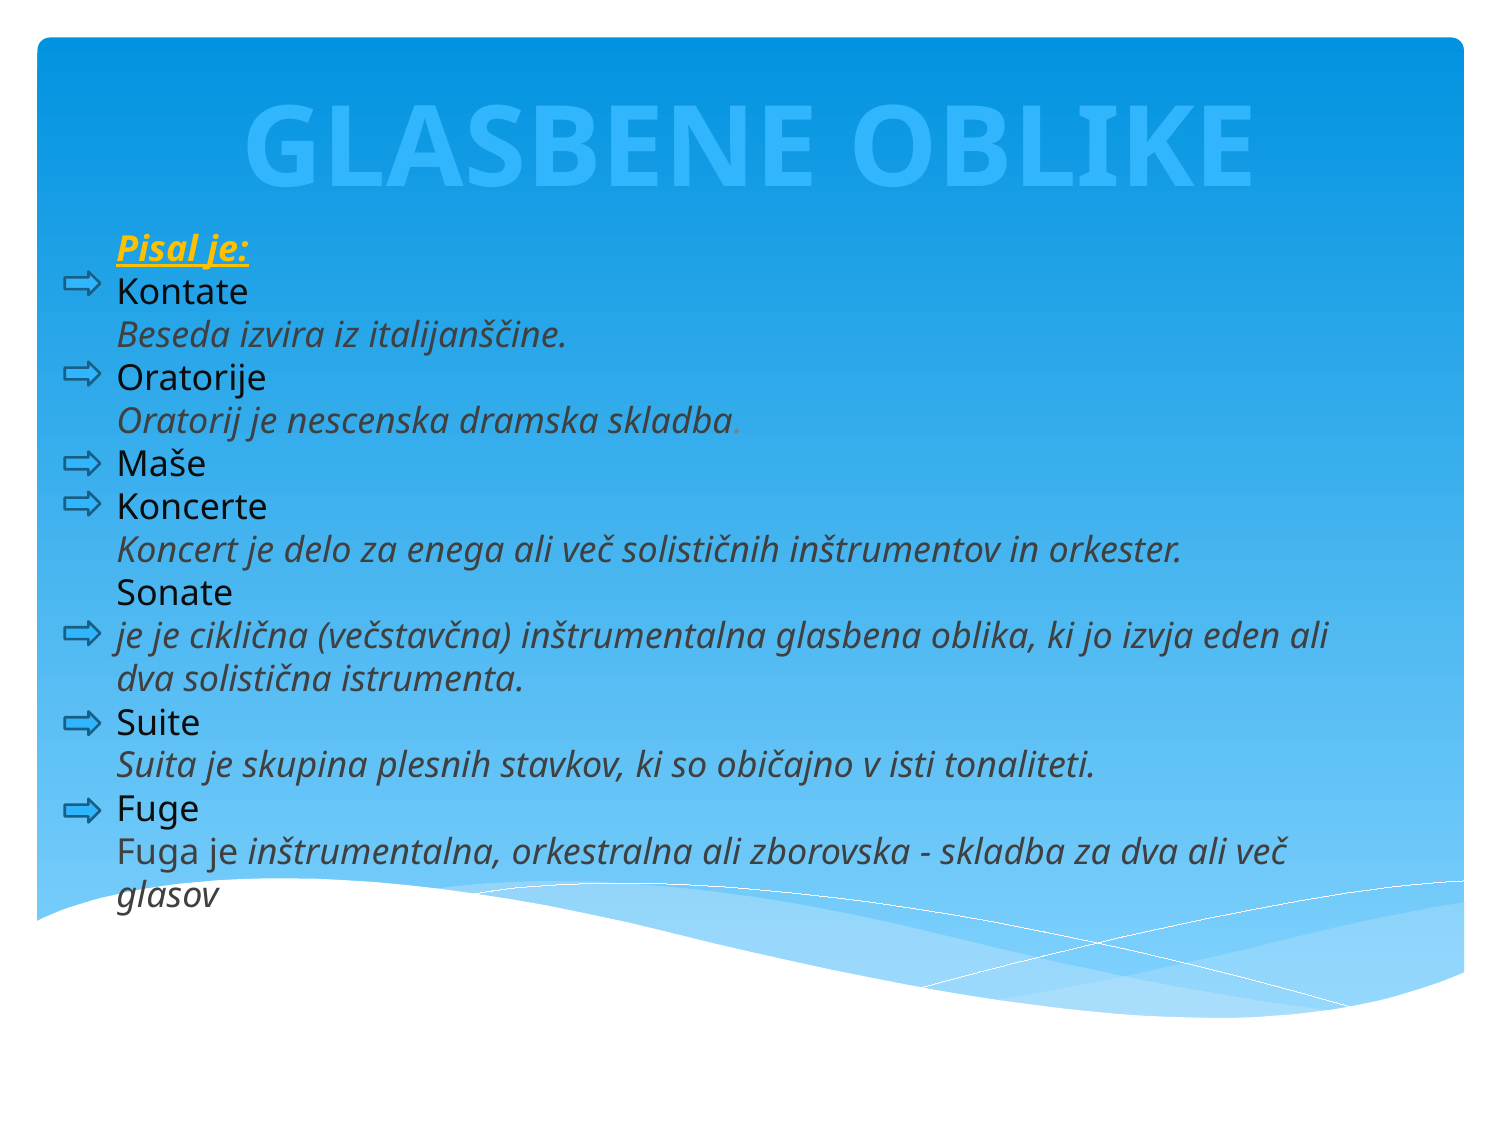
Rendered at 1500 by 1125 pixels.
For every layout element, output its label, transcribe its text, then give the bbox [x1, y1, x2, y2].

text_box [64, 711, 101, 735]
text_box [64, 798, 101, 823]
text_box glasbene oblike [226, 66, 1274, 217]
subtitle Pisal je: Kontate Beseda izvira iz italijanščine. Oratorije Oratorij je nescenska dramska skladba. Maše Koncerte Koncert je delo za enega ali več solističnih inštrumentov in orkester. Sonate je je ciklična (večstavčna) inštrumentalna glasbena oblika, ki jo izvja eden ali dva solistična istrumenta. Suite Suita je skupina plesnih stavkov, ki so običajno v isti tonaliteti. Fuge Fuga je inštrumentalna, orkestralna ali zborovska - skladba za dva ali več glasov [101, 217, 1354, 925]
text_box [64, 621, 101, 646]
text_box [64, 491, 101, 516]
text_box [64, 361, 101, 386]
text_box [64, 271, 101, 296]
text_box [64, 451, 101, 476]
